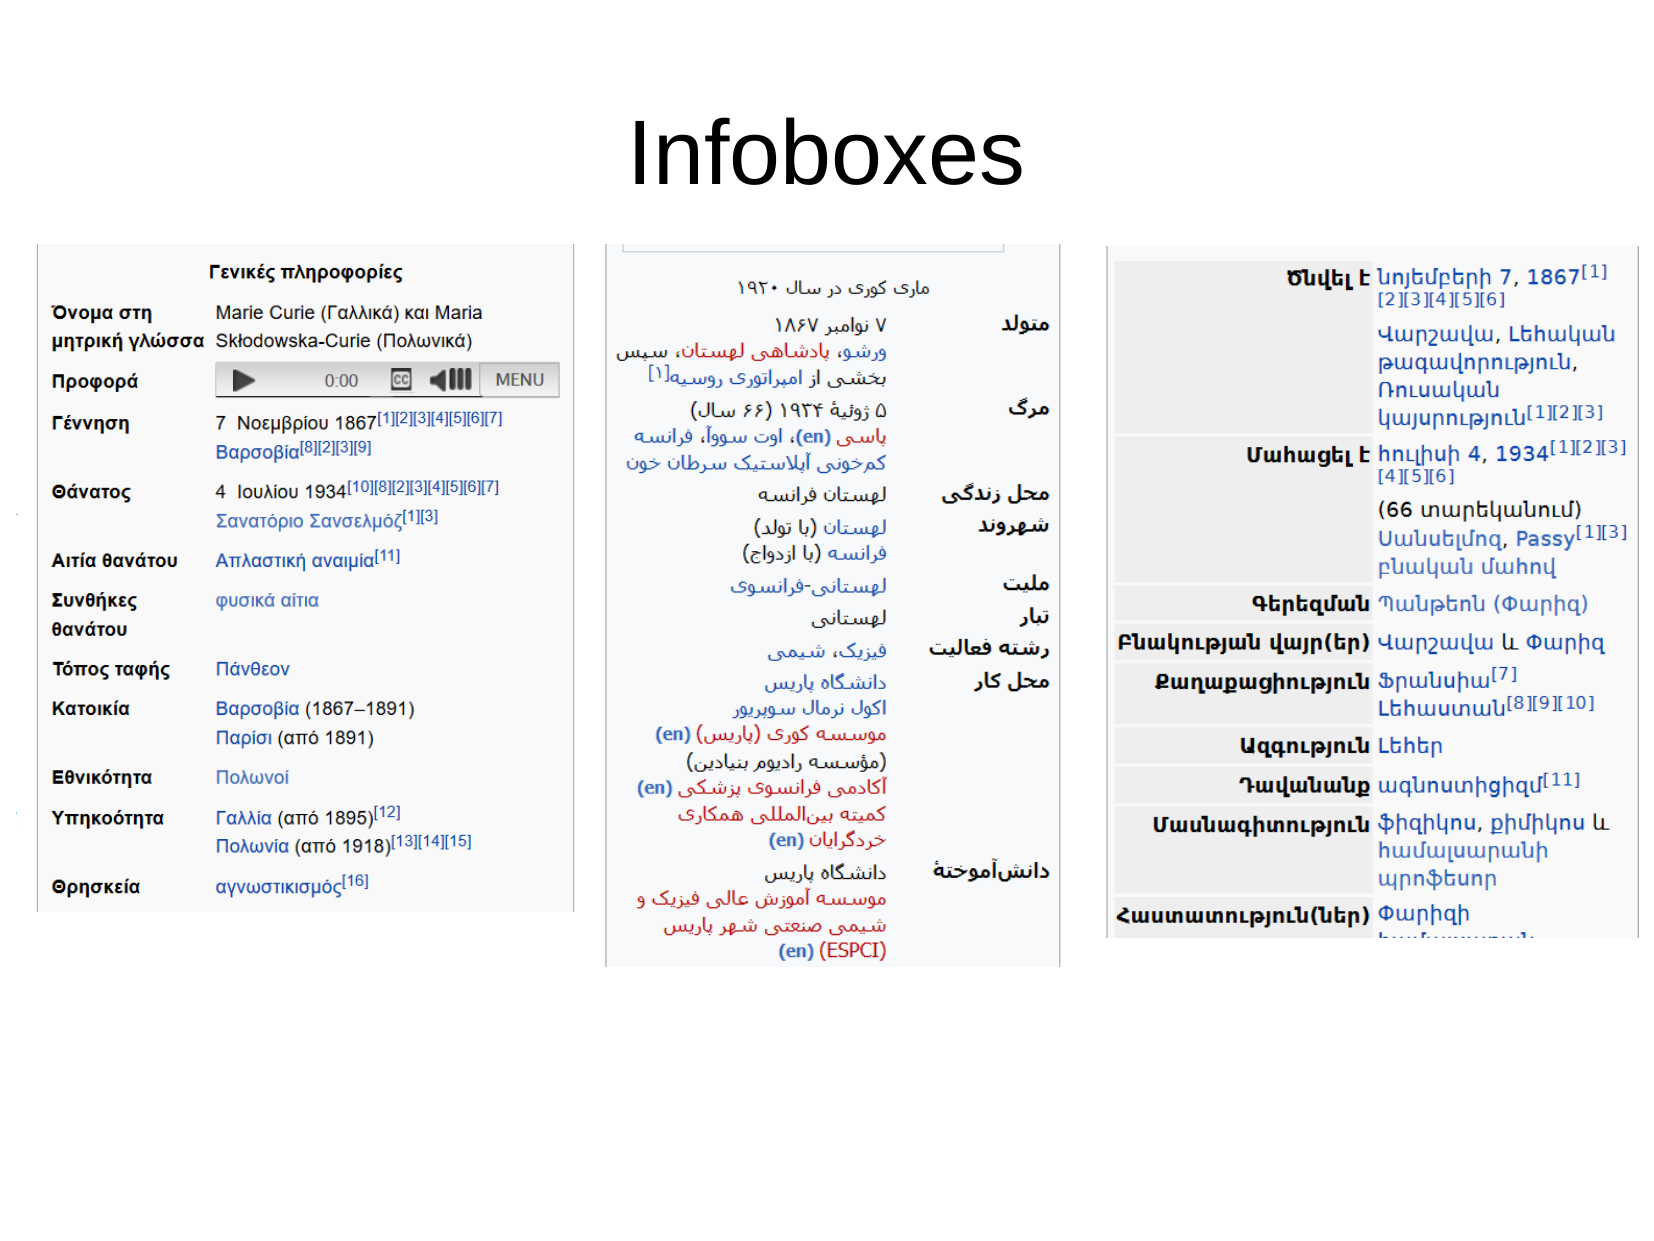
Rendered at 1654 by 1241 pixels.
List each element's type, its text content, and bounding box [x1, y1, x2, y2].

title Infoboxes [82, 49, 1571, 257]
picture [16, 244, 1069, 967]
picture [1088, 246, 1639, 938]
